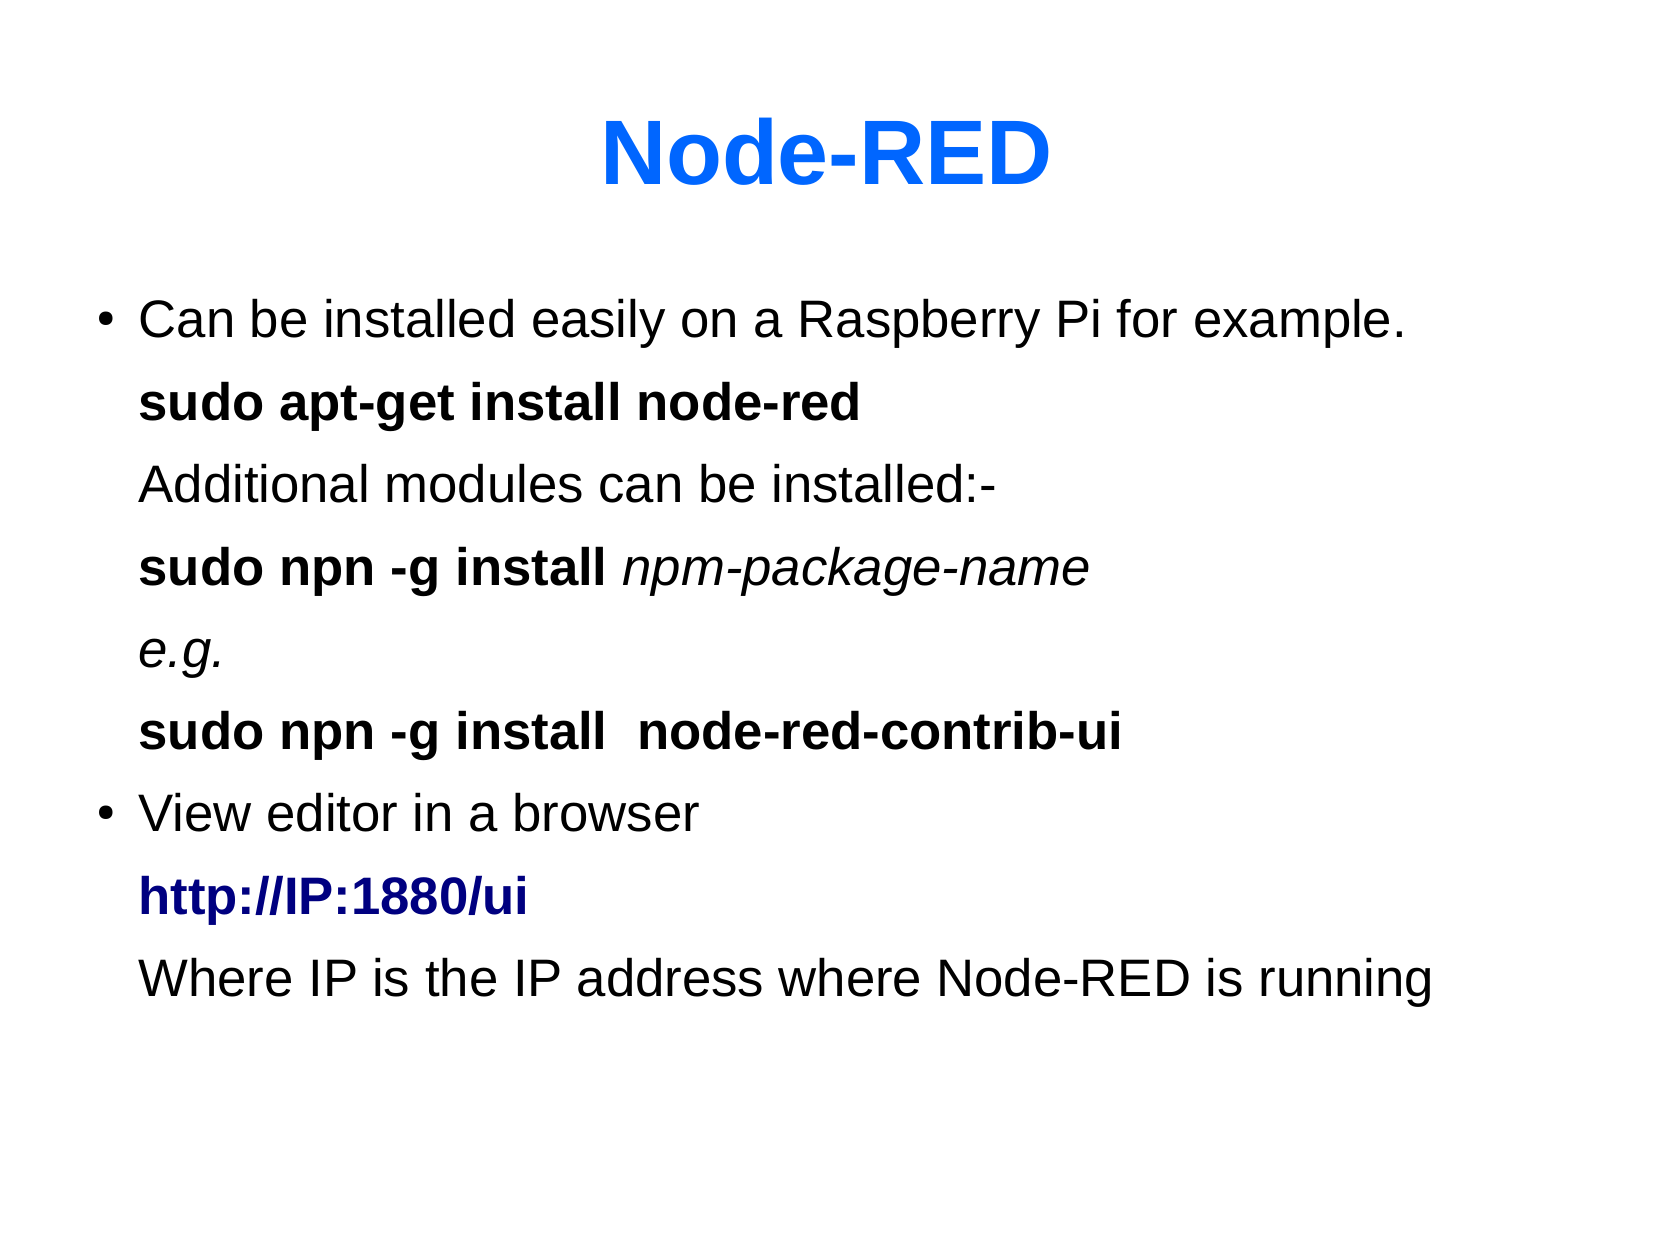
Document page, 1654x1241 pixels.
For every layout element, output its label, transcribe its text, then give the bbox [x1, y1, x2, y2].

title Node-RED [82, 49, 1571, 257]
list Can be installed easily on a Raspberry Pi for example. sudo apt-get install node-red Additional modules can be installed:- sudo npn -g install npm-package-name e.g. sudo npn -g install node-red-contrib-ui View editor in a browser http://IP:1880/ui Where IP is the IP address where Node-RED is running [82, 290, 1571, 1010]
